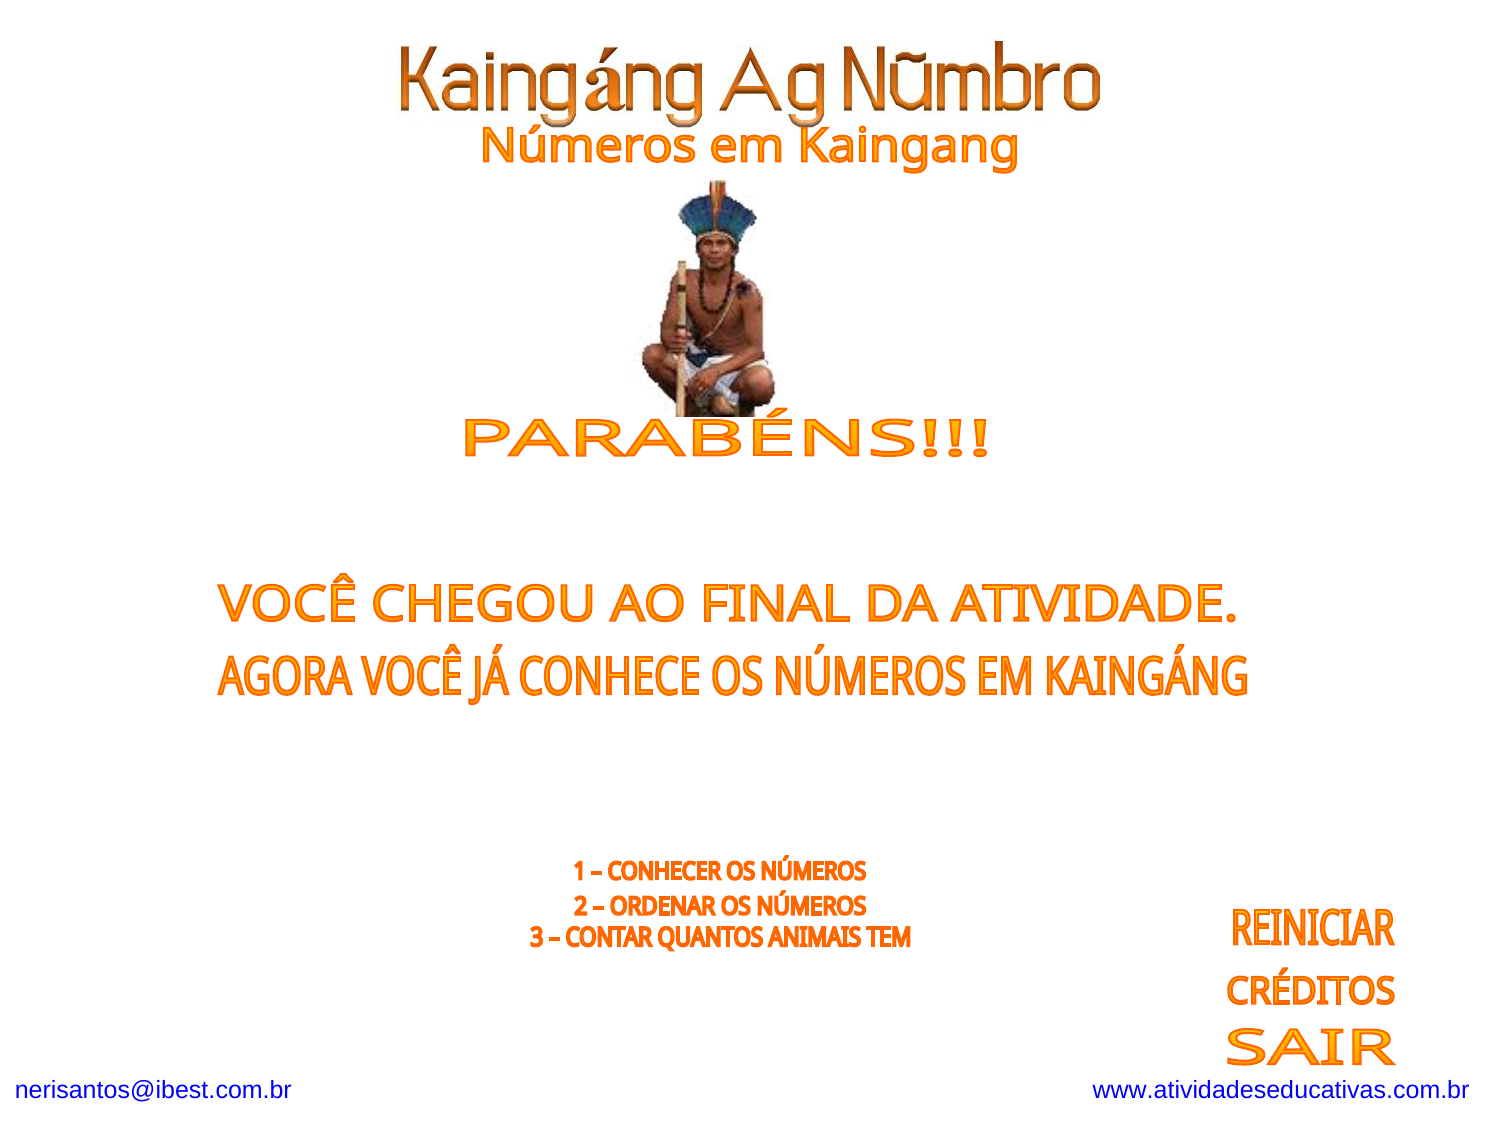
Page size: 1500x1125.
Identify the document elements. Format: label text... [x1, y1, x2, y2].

text_box VOCÊ CHEGOU AO FINAL DA ATIVIDADE. [647, 584, 683, 622]
text_box AGORA VOCÊ JÁ CONHECE OS NÚMEROS EM KAINGÁNG [777, 656, 800, 695]
text_box VOCÊ CHEGOU AO FINAL DA ATIVIDADE. [517, 584, 554, 622]
text_box AGORA VOCÊ JÁ CONHECE OS NÚMEROS EM KAINGÁNG [1194, 656, 1217, 695]
text_box REINICIAR [1234, 909, 1252, 945]
text_box CRÉDITOS [1318, 977, 1328, 1004]
text_box REINICIAR [1341, 909, 1374, 945]
text_box CRÉDITOS [1294, 977, 1315, 1004]
text_box PARABÉNS!!! [508, 419, 568, 456]
text_box AGORA VOCÊ JÁ CONHECE OS NÚMEROS EM KAINGÁNG [1222, 656, 1247, 695]
text_box PARABÉNS!!! [975, 420, 986, 446]
text_box VOCÊ CHEGOU AO FINAL DA ATIVIDADE. [751, 585, 783, 621]
text_box AGORA VOCÊ JÁ CONHECE OS NÚMEROS EM KAINGÁNG [218, 656, 244, 695]
text_box REINICIAR [1271, 909, 1281, 945]
text_box PARABÉNS!!! [754, 420, 792, 456]
text_box VOCÊ CHEGOU AO FINAL DA ATIVIDADE. [1198, 585, 1221, 621]
text_box REINICIAR [1285, 909, 1305, 945]
text_box SAIR [1228, 1029, 1265, 1065]
picture [631, 179, 781, 417]
text_box AGORA VOCÊ JÁ CONHECE OS NÚMEROS EM KAINGÁNG [1139, 656, 1163, 695]
text_box VOCÊ CHEGOU AO FINAL DA ATIVIDADE. [951, 585, 986, 621]
text_box AGORA VOCÊ JÁ CONHECE OS NÚMEROS EM KAINGÁNG [577, 656, 600, 695]
text_box AGORA VOCÊ JÁ CONHECE OS NÚMEROS EM KAINGÁNG [1002, 656, 1031, 695]
text_box AGORA VOCÊ JÁ CONHECE OS NÚMEROS EM KAINGÁNG [305, 656, 352, 695]
text_box VOCÊ CHEGOU AO FINAL DA ATIVIDADE. [787, 585, 822, 621]
text_box SAIR [1353, 1029, 1394, 1065]
text_box AGORA VOCÊ JÁ CONHECE OS NÚMEROS EM KAINGÁNG [916, 656, 943, 695]
text_box VOCÊ CHEGOU AO FINAL DA ATIVIDADE. [902, 585, 938, 621]
text_box CRÉDITOS [1329, 976, 1349, 1004]
text_box CRÉDITOS [1252, 977, 1271, 1004]
text_box VOCÊ CHEGOU AO FINAL DA ATIVIDADE. [332, 585, 354, 621]
text_box VOCÊ CHEGOU AO FINAL DA ATIVIDADE. [705, 585, 727, 621]
text_box PARABÉNS!!! [693, 420, 741, 456]
text_box SAIR [1268, 1029, 1319, 1065]
text_box AGORA VOCÊ JÁ CONHECE OS NÚMEROS EM KAINGÁNG [387, 656, 414, 695]
text_box REINICIAR [1308, 909, 1318, 945]
text_box AGORA VOCÊ JÁ CONHECE OS NÚMEROS EM KAINGÁNG [361, 656, 386, 695]
text_box PARABÉNS!!! [871, 419, 914, 456]
text_box AGORA VOCÊ JÁ CONHECE OS NÚMEROS EM KAINGÁNG [520, 656, 543, 695]
text_box VOCÊ CHEGOU AO FINAL DA ATIVIDADE. [478, 584, 511, 622]
text_box VOCÊ CHEGOU AO FINAL DA ATIVIDADE. [1030, 585, 1063, 621]
text_box REINICIAR [1376, 909, 1394, 945]
text_box AGORA VOCÊ JÁ CONHECE OS NÚMEROS EM KAINGÁNG [483, 656, 509, 695]
text_box VOCÊ CHEGOU AO FINAL DA ATIVIDADE. [218, 585, 251, 621]
picture [386, 31, 1114, 135]
text_box REINICIAR [1321, 909, 1340, 945]
text_box VOCÊ CHEGOU AO FINAL DA ATIVIDADE. [410, 585, 440, 621]
text_box VOCÊ CHEGOU AO FINAL DA ATIVIDADE. [827, 585, 850, 621]
text_box REINICIAR [1255, 909, 1269, 945]
text_box VOCÊ CHEGOU AO FINAL DA ATIVIDADE. [561, 585, 592, 622]
text_box AGORA VOCÊ JÁ CONHECE OS NÚMEROS EM KAINGÁNG [835, 656, 864, 695]
text_box CRÉDITOS [1274, 977, 1289, 1004]
text_box AGORA VOCÊ JÁ CONHECE OS NÚMEROS EM KAINGÁNG [806, 656, 829, 695]
text_box VOCÊ CHEGOU AO FINAL DA ATIVIDADE. [869, 585, 901, 621]
text_box AGORA VOCÊ JÁ CONHECE OS NÚMEROS EM KAINGÁNG [545, 656, 571, 695]
text_box VOCÊ CHEGOU AO FINAL DA ATIVIDADE. [374, 584, 404, 622]
text_box VOCÊ CHEGOU AO FINAL DA ATIVIDADE. [610, 585, 645, 621]
text_box VOCÊ CHEGOU AO FINAL DA ATIVIDADE. [1086, 585, 1118, 621]
text_box VOCÊ CHEGOU AO FINAL DA ATIVIDADE. [1159, 585, 1191, 621]
text_box VOCÊ CHEGOU AO FINAL DA ATIVIDADE. [1119, 585, 1155, 621]
text_box VOCÊ CHEGOU AO FINAL DA ATIVIDADE. [982, 585, 1012, 621]
text_box VOCÊ CHEGOU AO FINAL DA ATIVIDADE. [295, 584, 326, 622]
text_box CRÉDITOS [1350, 976, 1374, 1004]
text_box SAIR [1321, 1029, 1343, 1065]
text_box AGORA VOCÊ JÁ CONHECE OS NÚMEROS EM KAINGÁNG [245, 656, 269, 695]
text_box PARABÉNS!!! [805, 420, 859, 456]
text_box PARABÉNS!!! [466, 420, 509, 456]
text_box AGORA VOCÊ JÁ CONHECE OS NÚMEROS EM KAINGÁNG [713, 656, 740, 695]
text_box AGORA VOCÊ JÁ CONHECE OS NÚMEROS EM KAINGÁNG [273, 656, 300, 695]
text_box PARABÉNS!!! [576, 419, 685, 456]
text_box AGORA VOCÊ JÁ CONHECE OS NÚMEROS EM KAINGÁNG [1110, 656, 1133, 695]
text_box AGORA VOCÊ JÁ CONHECE OS NÚMEROS EM KAINGÁNG [1165, 656, 1191, 695]
text_box AGORA VOCÊ JÁ CONHECE OS NÚMEROS EM KAINGÁNG [1047, 656, 1094, 695]
text_box PARABÉNS!!! [950, 420, 961, 446]
text_box PARABÉNS!!! [925, 420, 936, 446]
text_box VOCÊ CHEGOU AO FINAL DA ATIVIDADE. [253, 584, 290, 622]
text_box VOCÊ CHEGOU AO FINAL DA ATIVIDADE. [450, 585, 472, 621]
text_box CRÉDITOS [1377, 976, 1394, 1004]
text_box CRÉDITOS [1228, 976, 1248, 1004]
